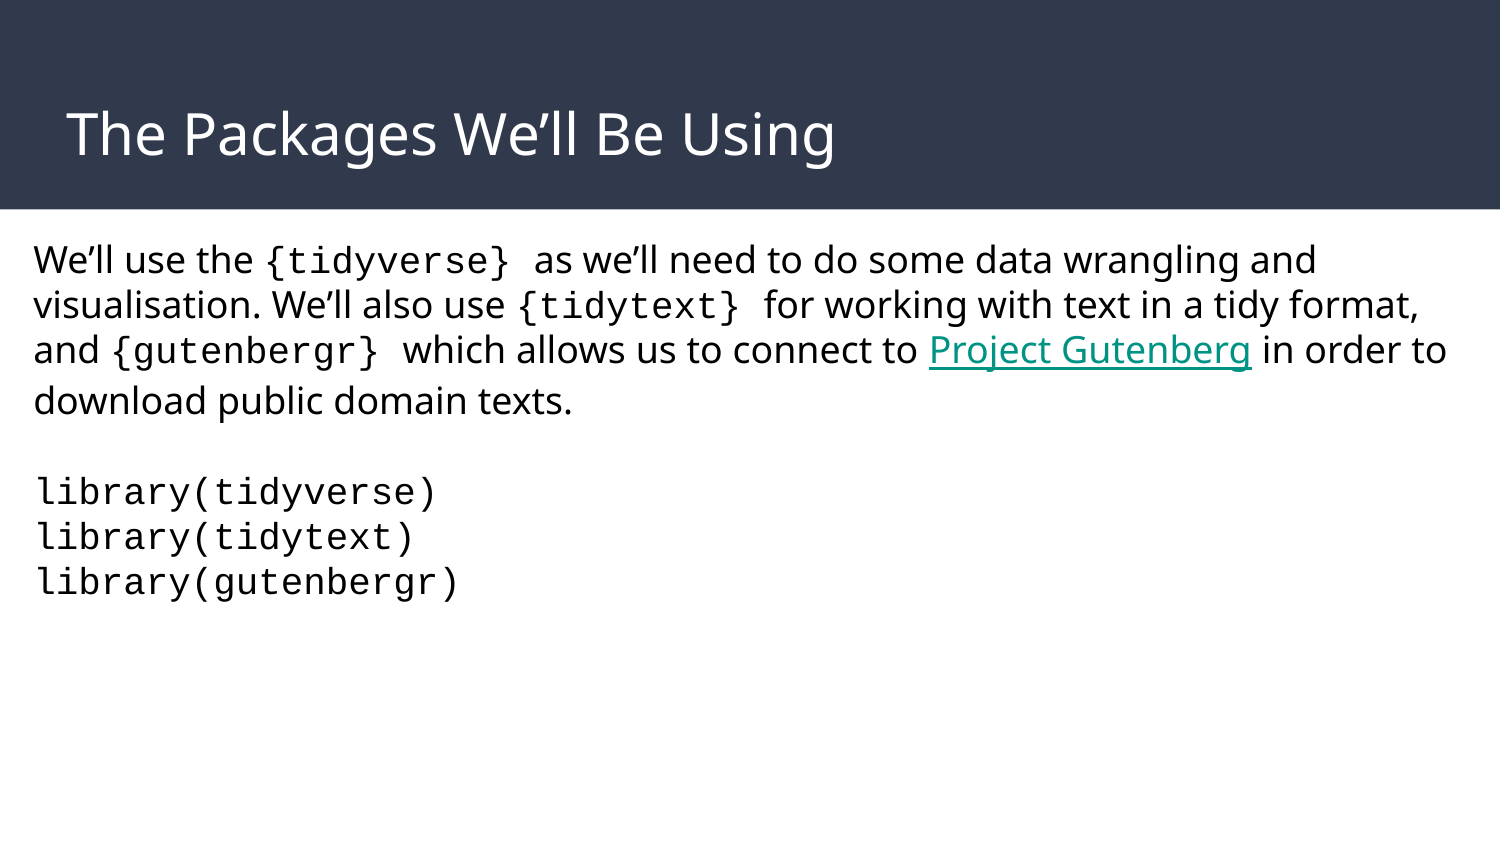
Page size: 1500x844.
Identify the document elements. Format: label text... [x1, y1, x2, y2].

text_box We’ll use the {tidyverse} as we’ll need to do some data wrangling and visualisation. We’ll also use {tidytext} for working with text in a tidy format, and {gutenbergr} which allows us to connect to Project Gutenberg in order to download public domain texts. library(tidyverse) library(tidytext) library(gutenbergr) [18, 221, 1470, 812]
title The Packages We’ll Be Using [51, 82, 1449, 185]
